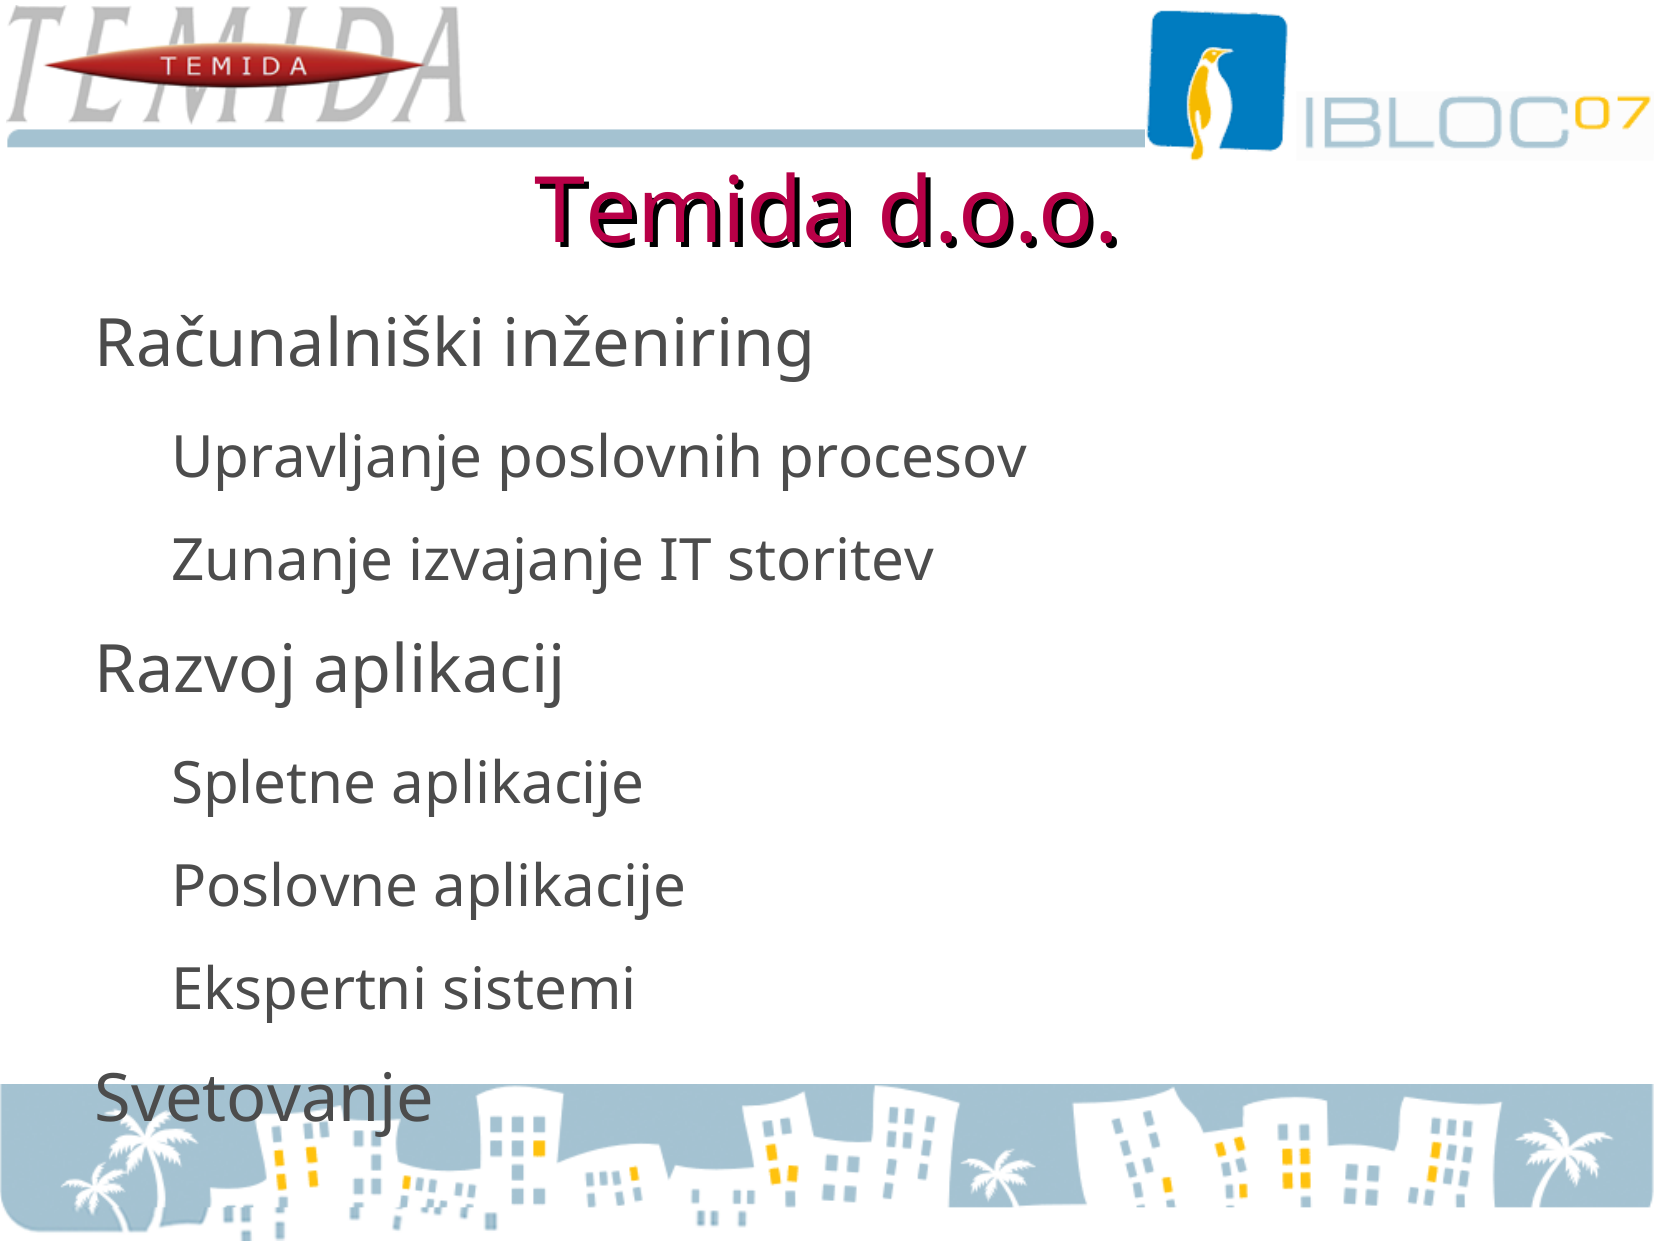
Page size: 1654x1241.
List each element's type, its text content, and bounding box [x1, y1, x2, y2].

title Temida d.o.o. [0, 125, 1654, 289]
list Računalniški inženiring Upravljanje poslovnih procesov Zunanje izvajanje IT storitev Razvoj aplikacij Spletne aplikacije Poslovne aplikacije Ekspertni sistemi Svetovanje [76, 295, 1565, 1067]
picture [0, 1084, 1654, 1241]
picture [6, 5, 1654, 125]
